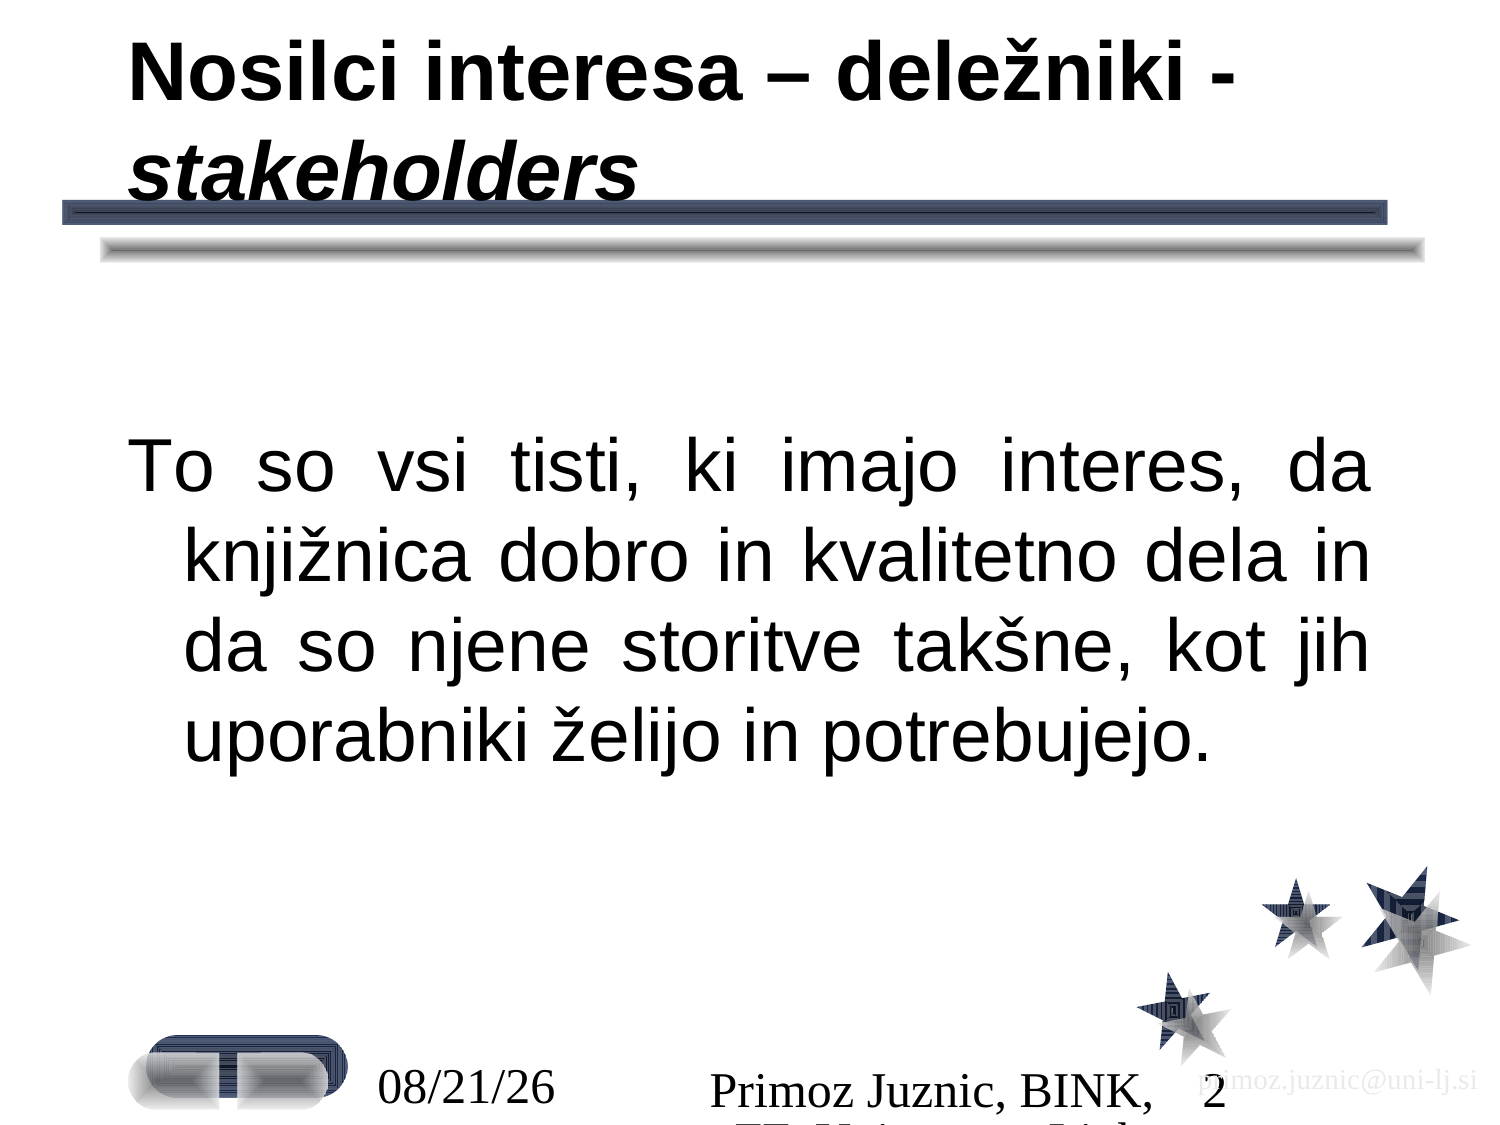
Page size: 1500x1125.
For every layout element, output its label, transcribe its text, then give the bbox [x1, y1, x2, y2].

list To so vsi tisti, ki imajo interes, da knjižnica dobro in kvalitetno dela in da so njene storitve takšne, kot jih uporabniki želijo in potrebujejo. [112, 312, 1388, 988]
title Nosilci interesa – deležniki -stakeholders [112, 9, 1388, 225]
